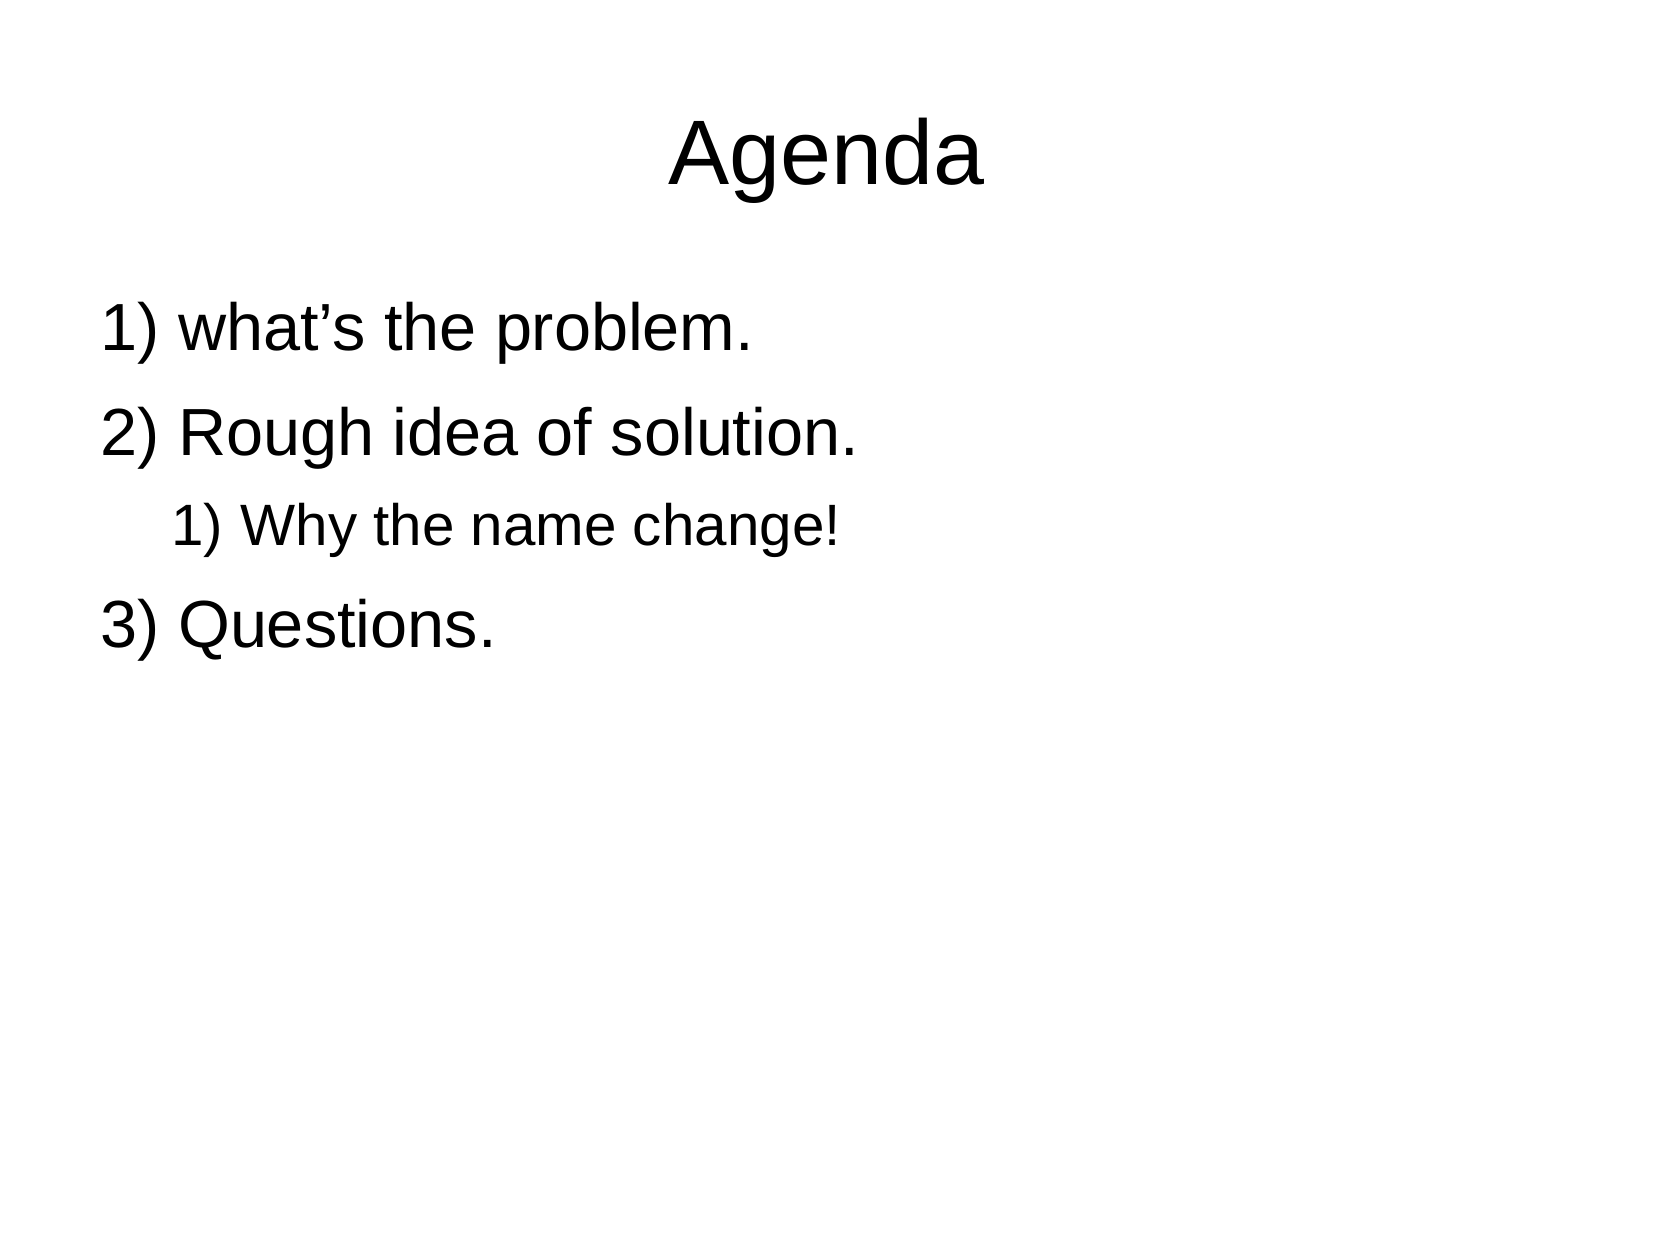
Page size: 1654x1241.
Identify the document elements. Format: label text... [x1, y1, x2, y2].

list what’s the problem. Rough idea of solution. Why the name change! Questions. [82, 290, 1571, 1010]
title Agenda [82, 49, 1571, 257]
